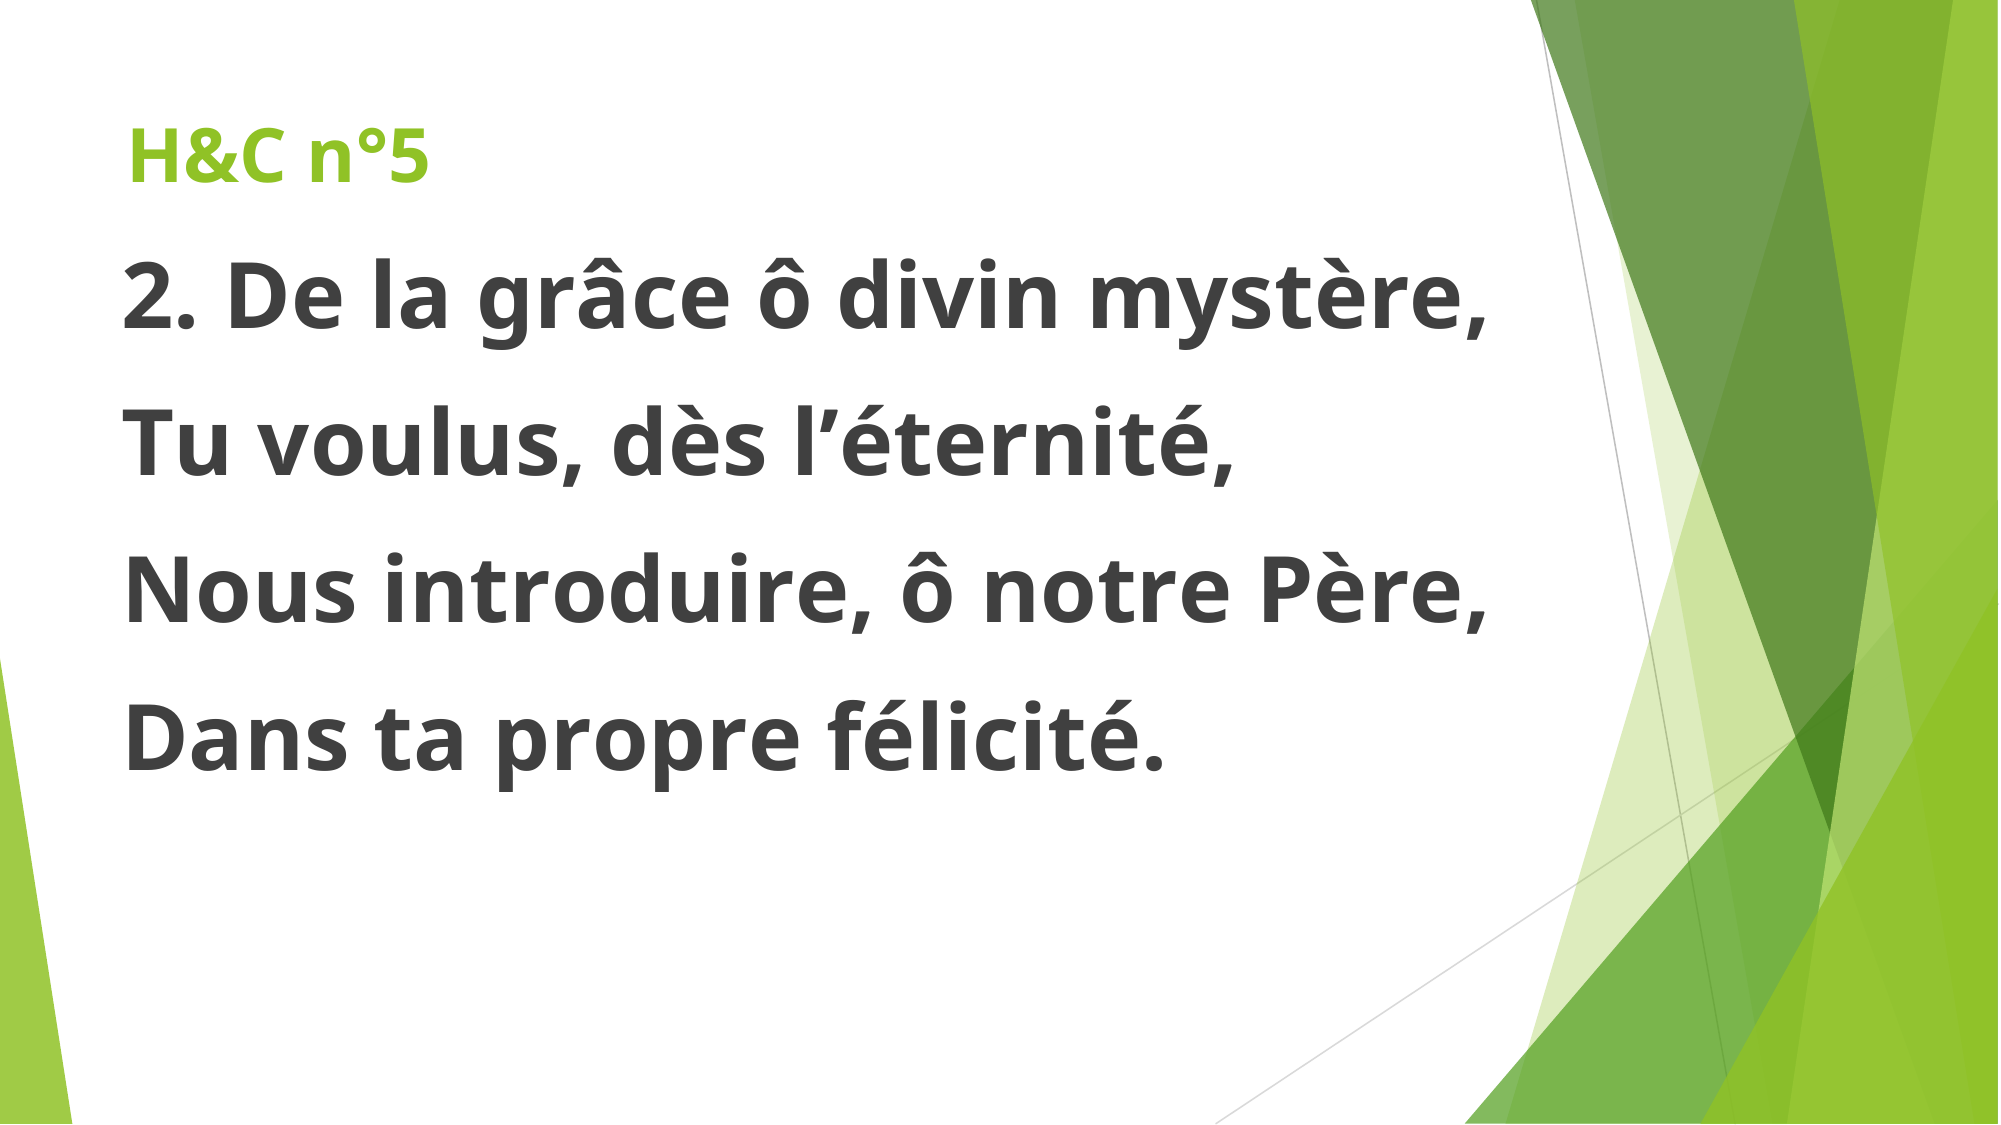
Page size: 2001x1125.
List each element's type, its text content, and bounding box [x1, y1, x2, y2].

text_box 2. De la grâce ô divin mystère, Tu voulus, dès l’éternité, Nous introduire, ô notre Père, Dans ta propre félicité. [106, 213, 1973, 1037]
text_box H&C n°5 [111, 99, 1522, 213]
